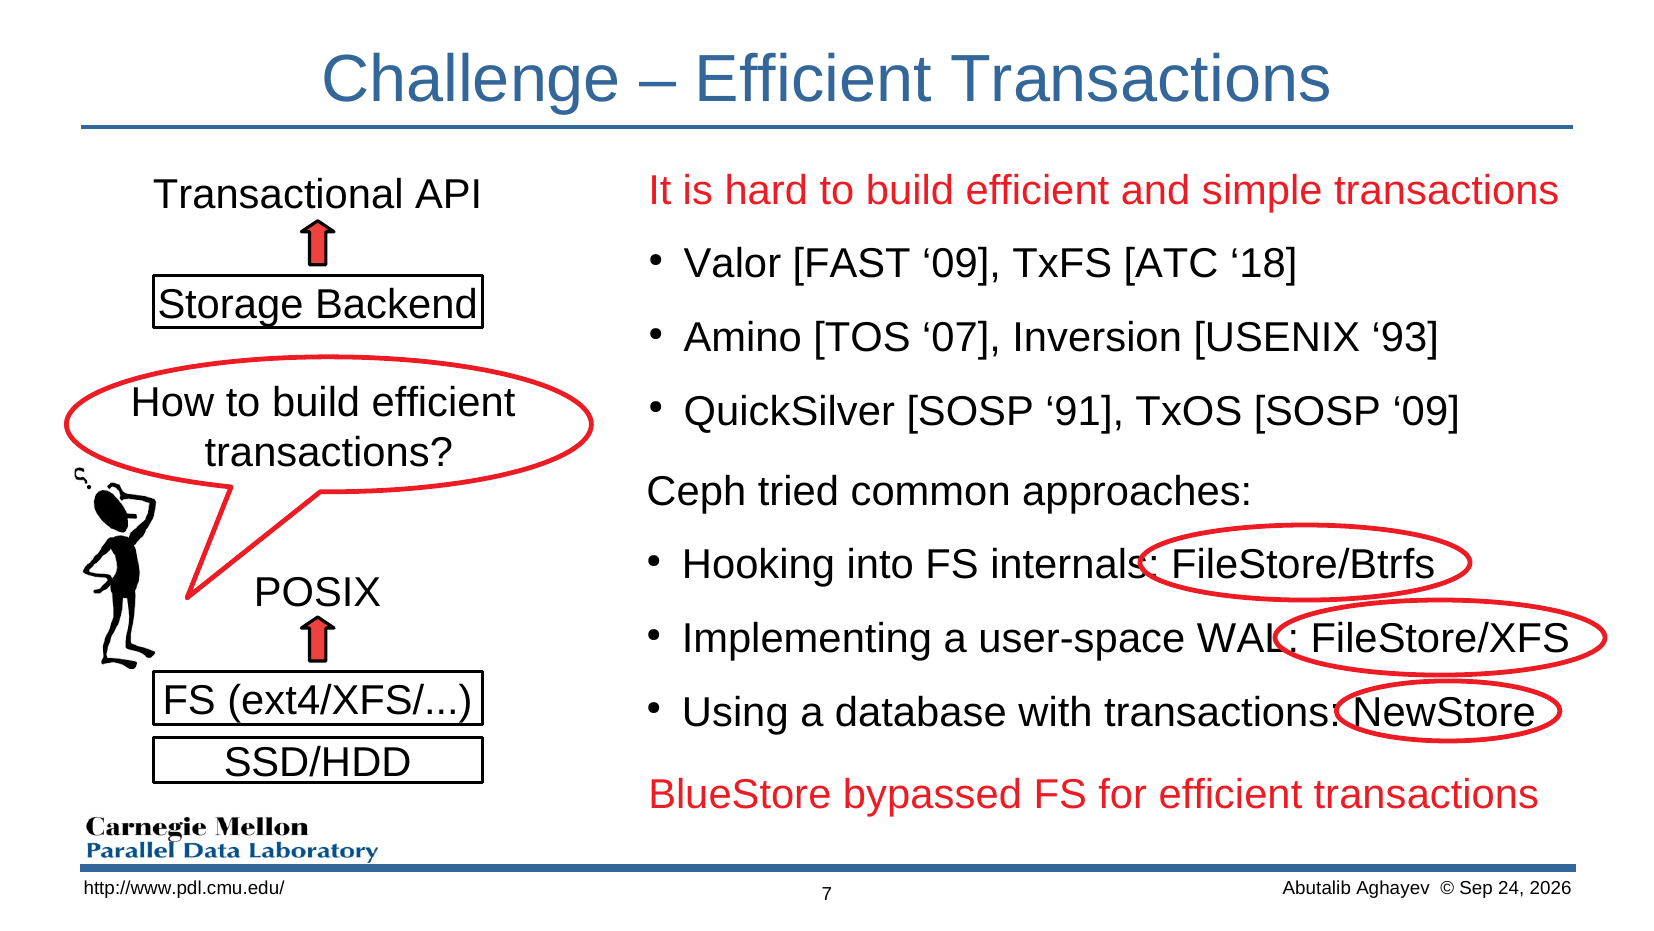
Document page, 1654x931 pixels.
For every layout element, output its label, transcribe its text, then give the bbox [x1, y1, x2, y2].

text_box Transactional API [138, 159, 498, 225]
text_box [301, 617, 335, 662]
text_box Ceph tried common approaches: Hooking into FS internals: FileStore/Btrfs Implementing a user-space WAL: FileStore/XFS Using a database with transactions: NewStore [560, 456, 1641, 792]
text_box http://www.pdl.cmu.edu/ [66, 866, 481, 919]
picture [14, 467, 216, 669]
title Challenge – Efficient Transactions [66, 14, 1588, 136]
text_box Storage Backend [153, 275, 483, 328]
text_box SSD/HDD [153, 737, 483, 783]
text_box FS (ext4/XFS/...) [153, 671, 483, 725]
text_box [301, 220, 335, 265]
text_box BlueStore bypassed FS for efficient transactions [562, 759, 1591, 824]
text_box [1275, 600, 1606, 676]
text_box <number> [665, 872, 989, 902]
text_box Abutalib Aghayev © Nov 5, 2019 [1168, 866, 1589, 919]
text_box How to build efficient transactions? [66, 356, 592, 598]
text_box [1140, 525, 1471, 601]
picture [85, 809, 378, 863]
text_box POSIX [239, 557, 397, 623]
text_box [1336, 680, 1561, 741]
text_box It is hard to build efficient and simple transactions Valor [FAST ‘09], TxFS [ATC ‘18] Amino [TOS ‘07], Inversion [USENIX ‘93] QuickSilver [SOSP ‘91], TxOS [SOSP ‘09] [562, 155, 1591, 491]
